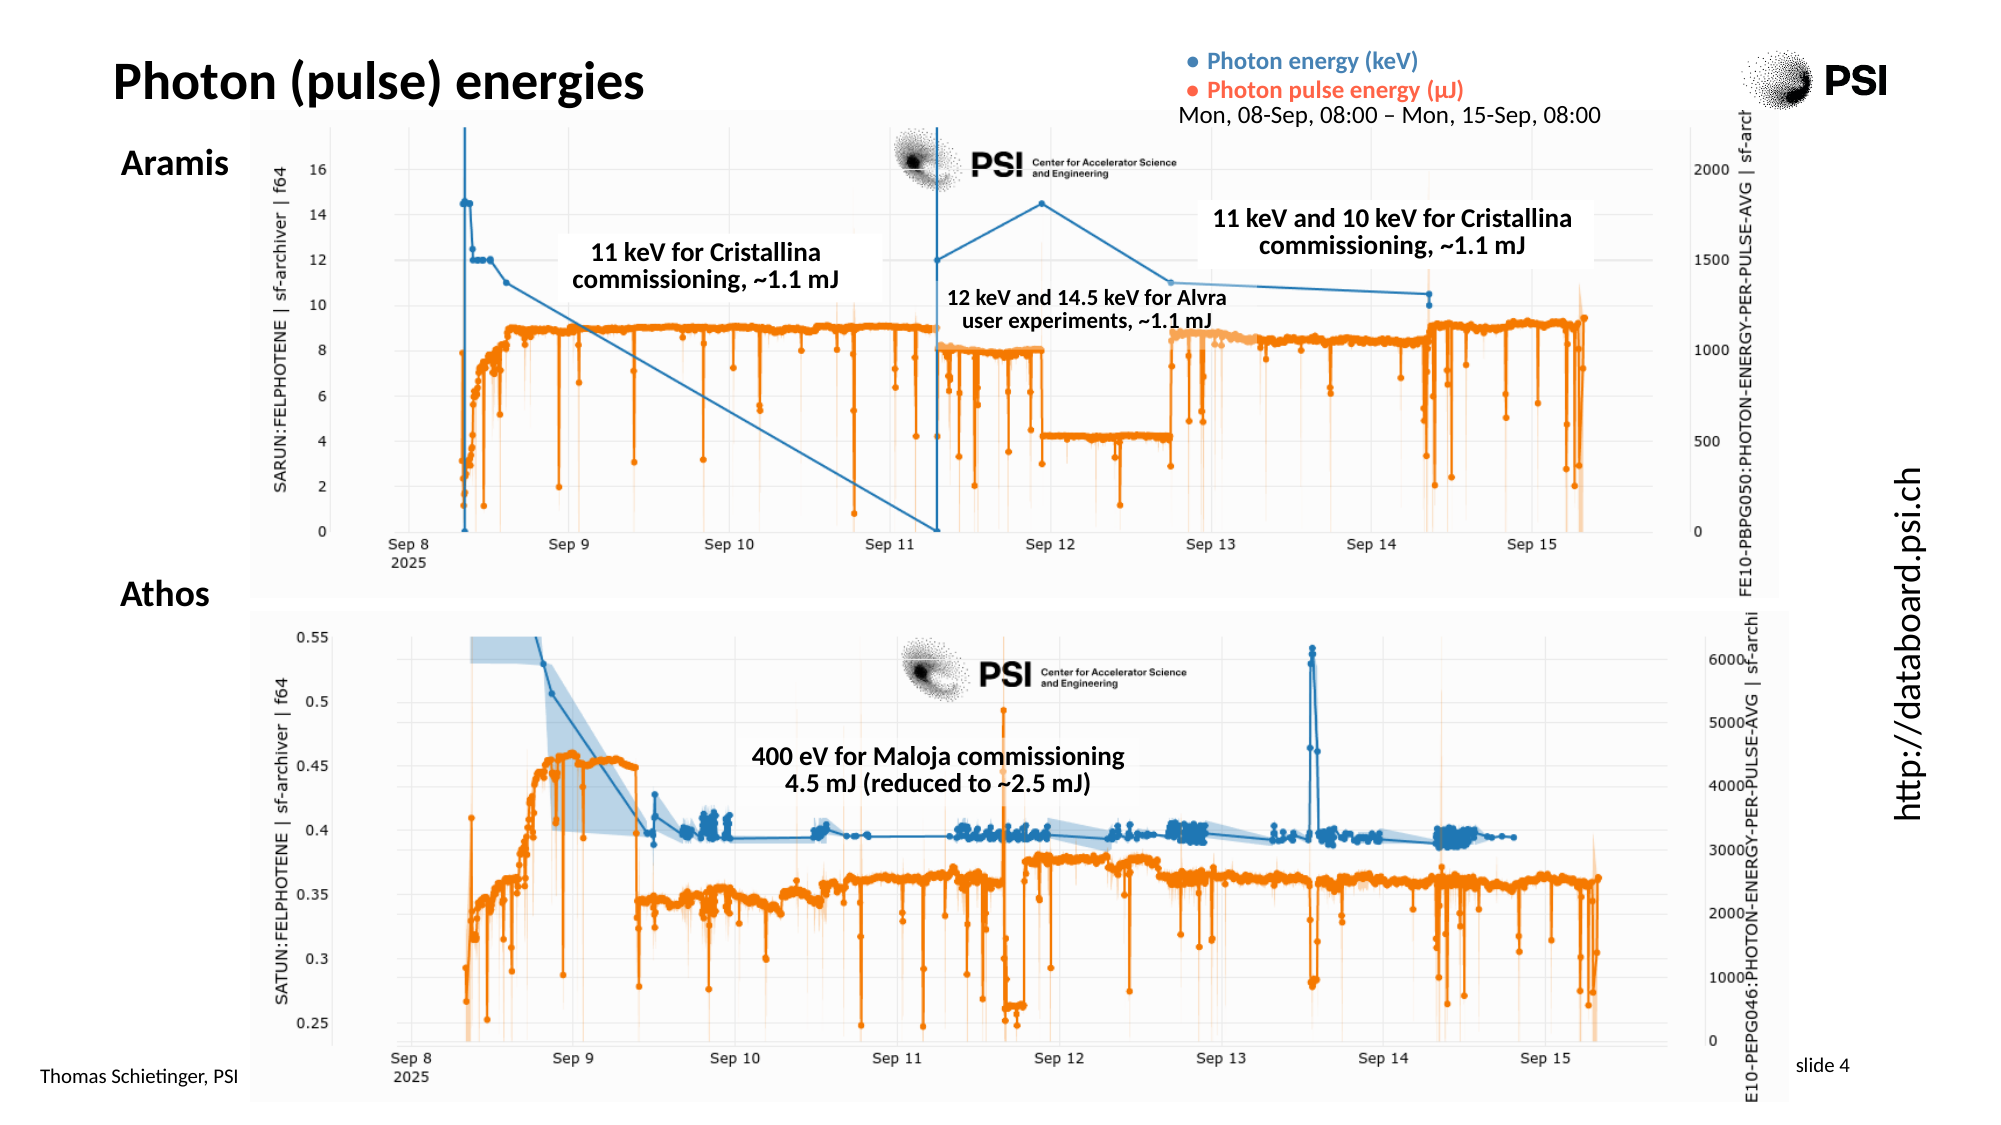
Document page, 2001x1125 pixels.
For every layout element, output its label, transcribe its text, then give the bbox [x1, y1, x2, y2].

text_box 12 keV and 14.5 keV for Alvra user experiments, ~1.1 mJ [932, 280, 1257, 350]
text_box 11 keV for Cristallina commissioning, ~1.1 mJ [557, 233, 883, 303]
title Photon (pulse) energies [114, 45, 1163, 118]
title Athos [120, 568, 266, 625]
picture [250, 611, 1789, 1102]
title Aramis [120, 138, 250, 195]
picture [250, 110, 1779, 598]
text_box 400 eV for Maloja commissioning 4.5 mJ (reduced to ~2.5 mJ) [737, 737, 1140, 807]
text_box ● Photon energy (keV) ● Photon pulse energy (µJ) Mon, 08-Sep, 08:00 – Mon, 15-Sep, 08:00 [1163, 39, 1672, 139]
text_box 11 keV and 10 keV for Cristallina commissioning, ~1.1 mJ [1197, 200, 1594, 269]
text_box http://databoard.psi.ch [1884, 436, 1942, 838]
